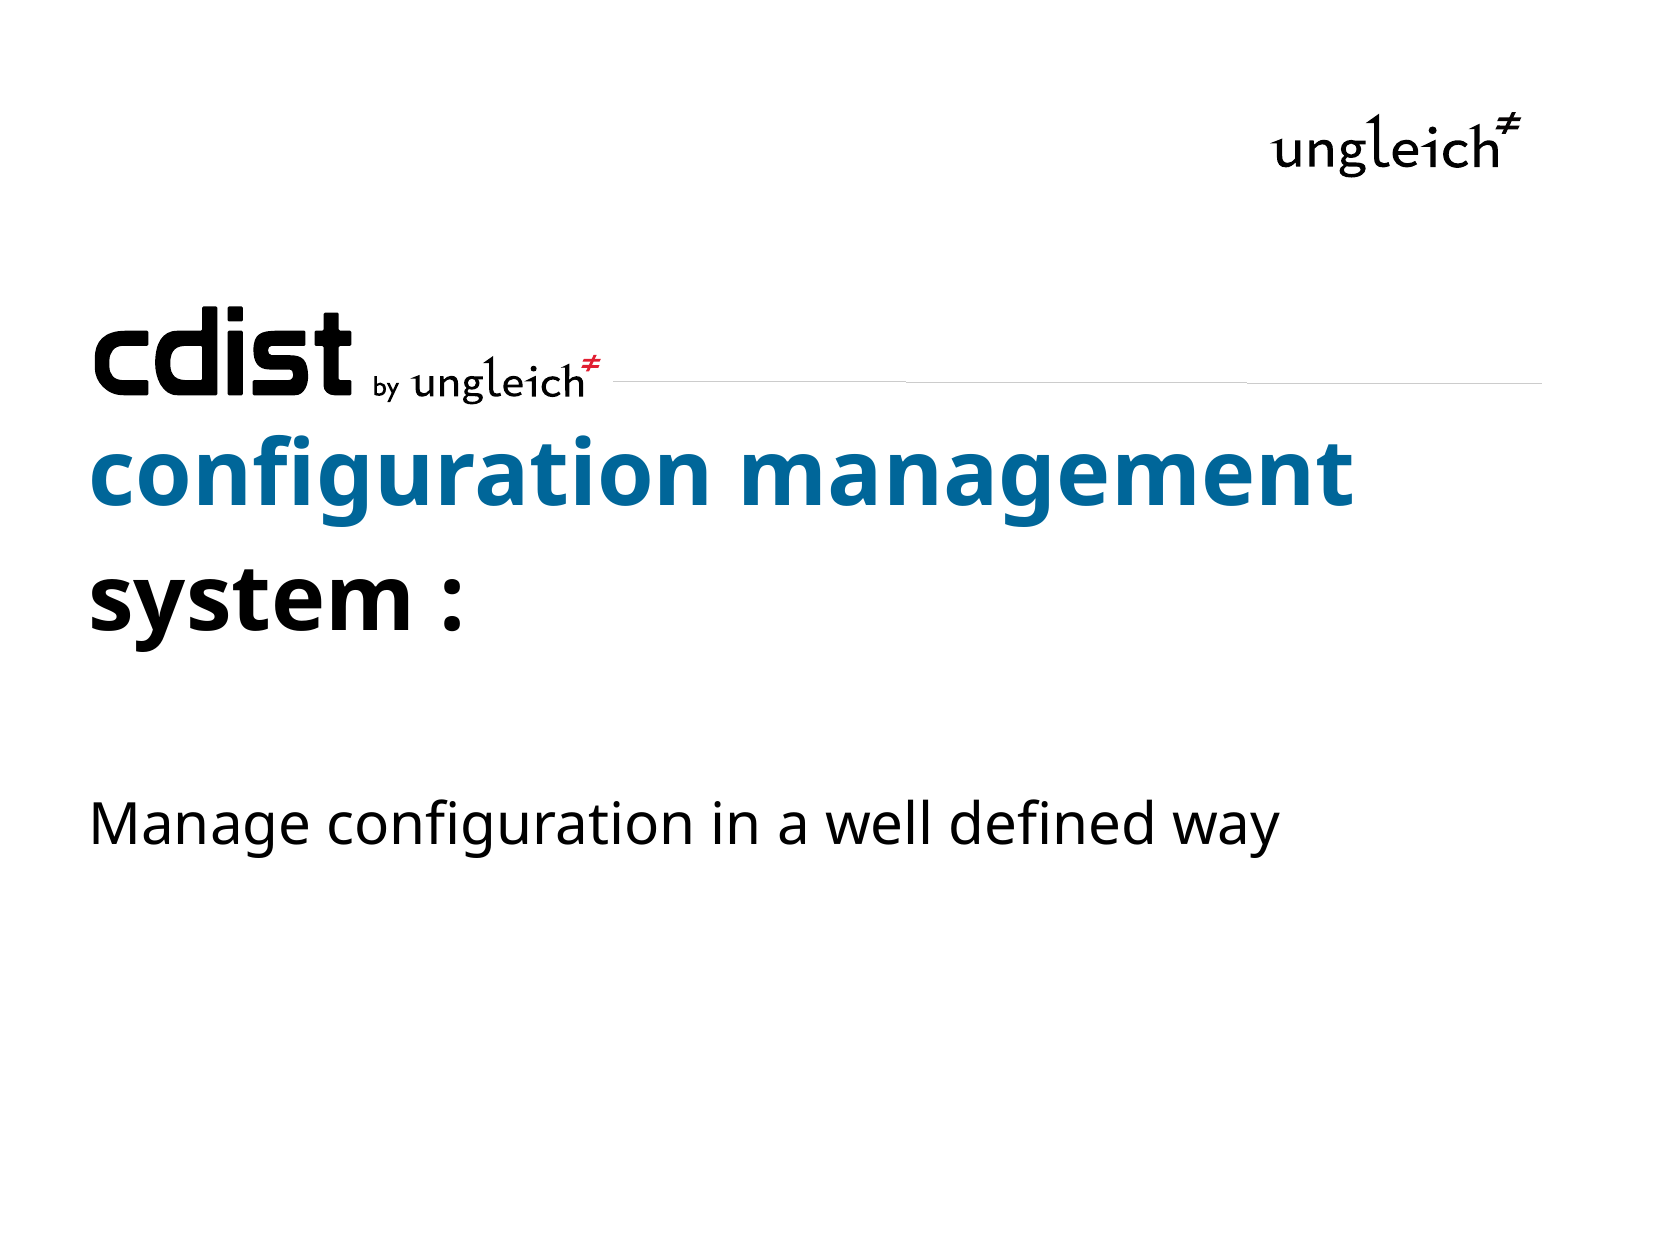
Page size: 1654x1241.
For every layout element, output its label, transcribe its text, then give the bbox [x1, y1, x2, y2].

title configuration management system : Manage configuration in a well defined way [88, 407, 1577, 936]
picture [68, 221, 614, 415]
